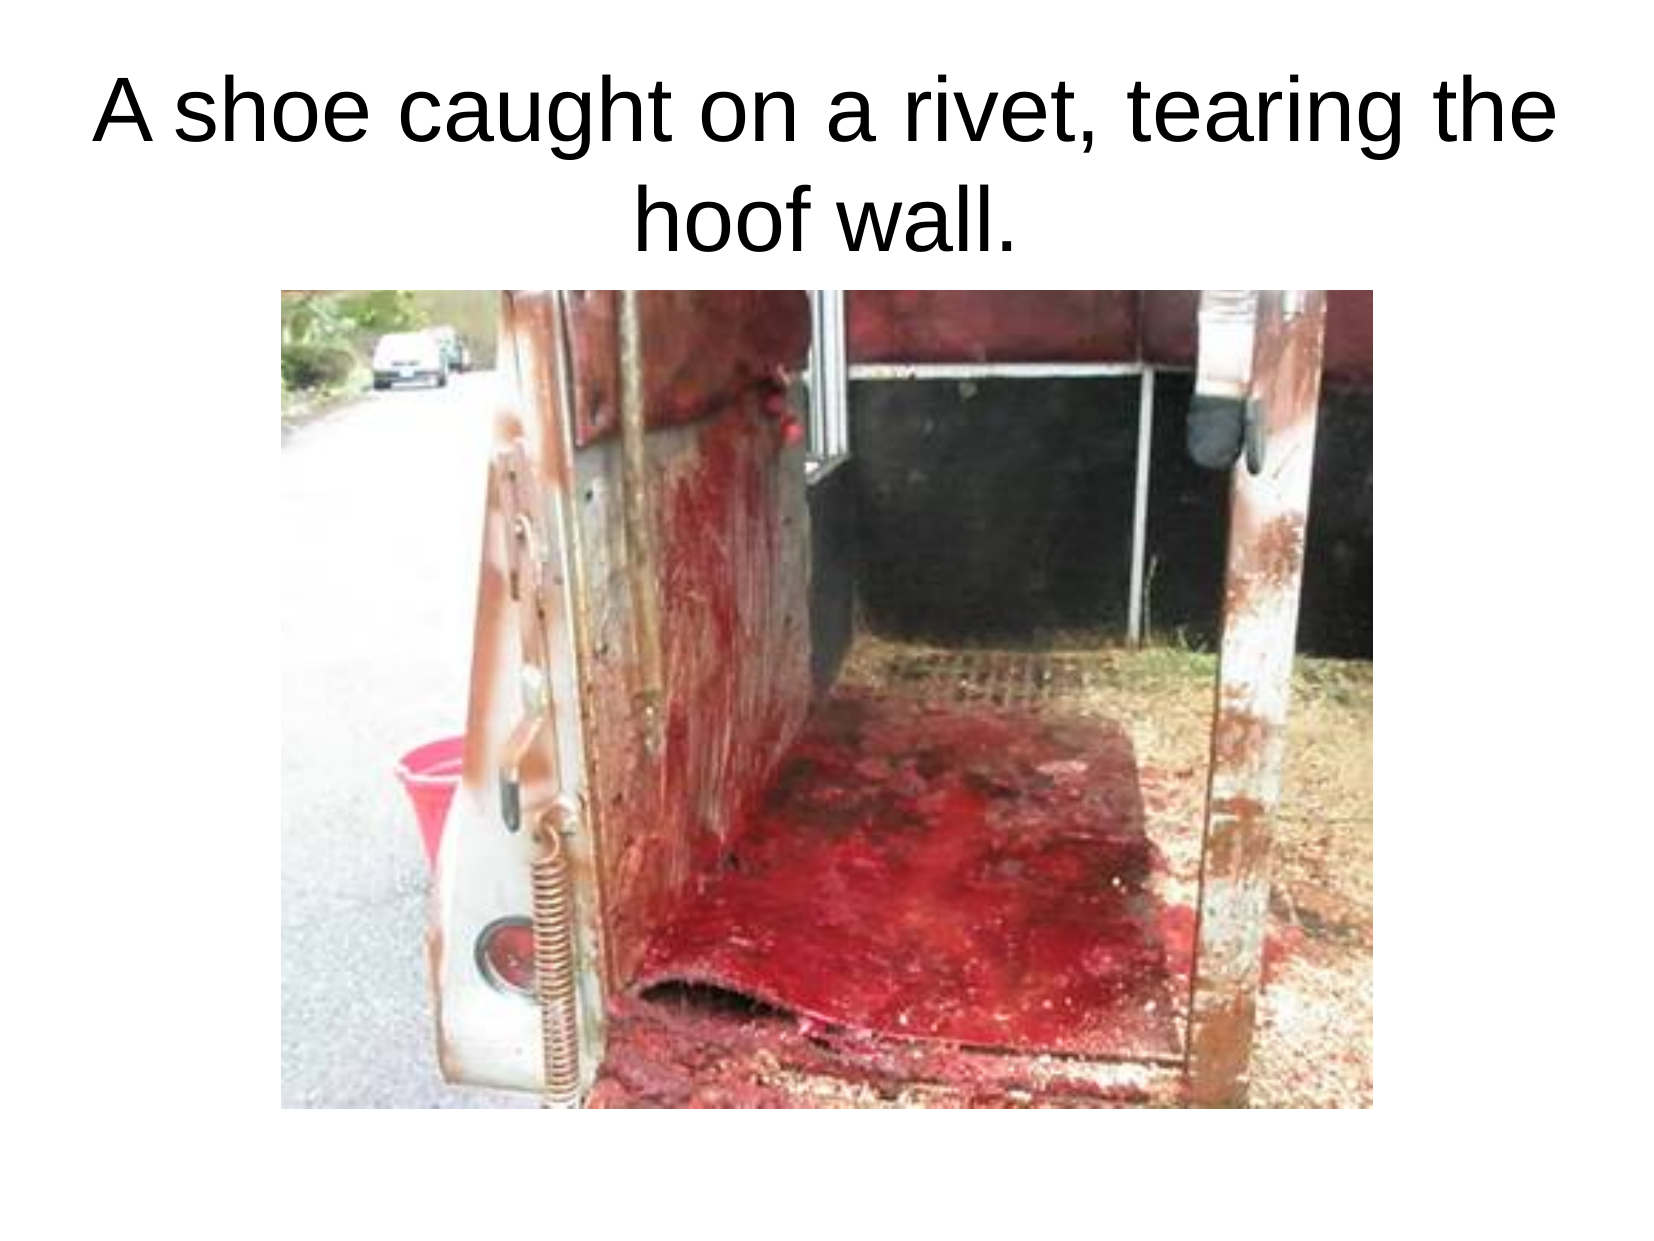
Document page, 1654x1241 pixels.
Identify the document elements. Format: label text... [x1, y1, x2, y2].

title A shoe caught on a rivet, tearing the hoof wall. [82, 49, 1571, 257]
picture [281, 290, 1373, 1109]
